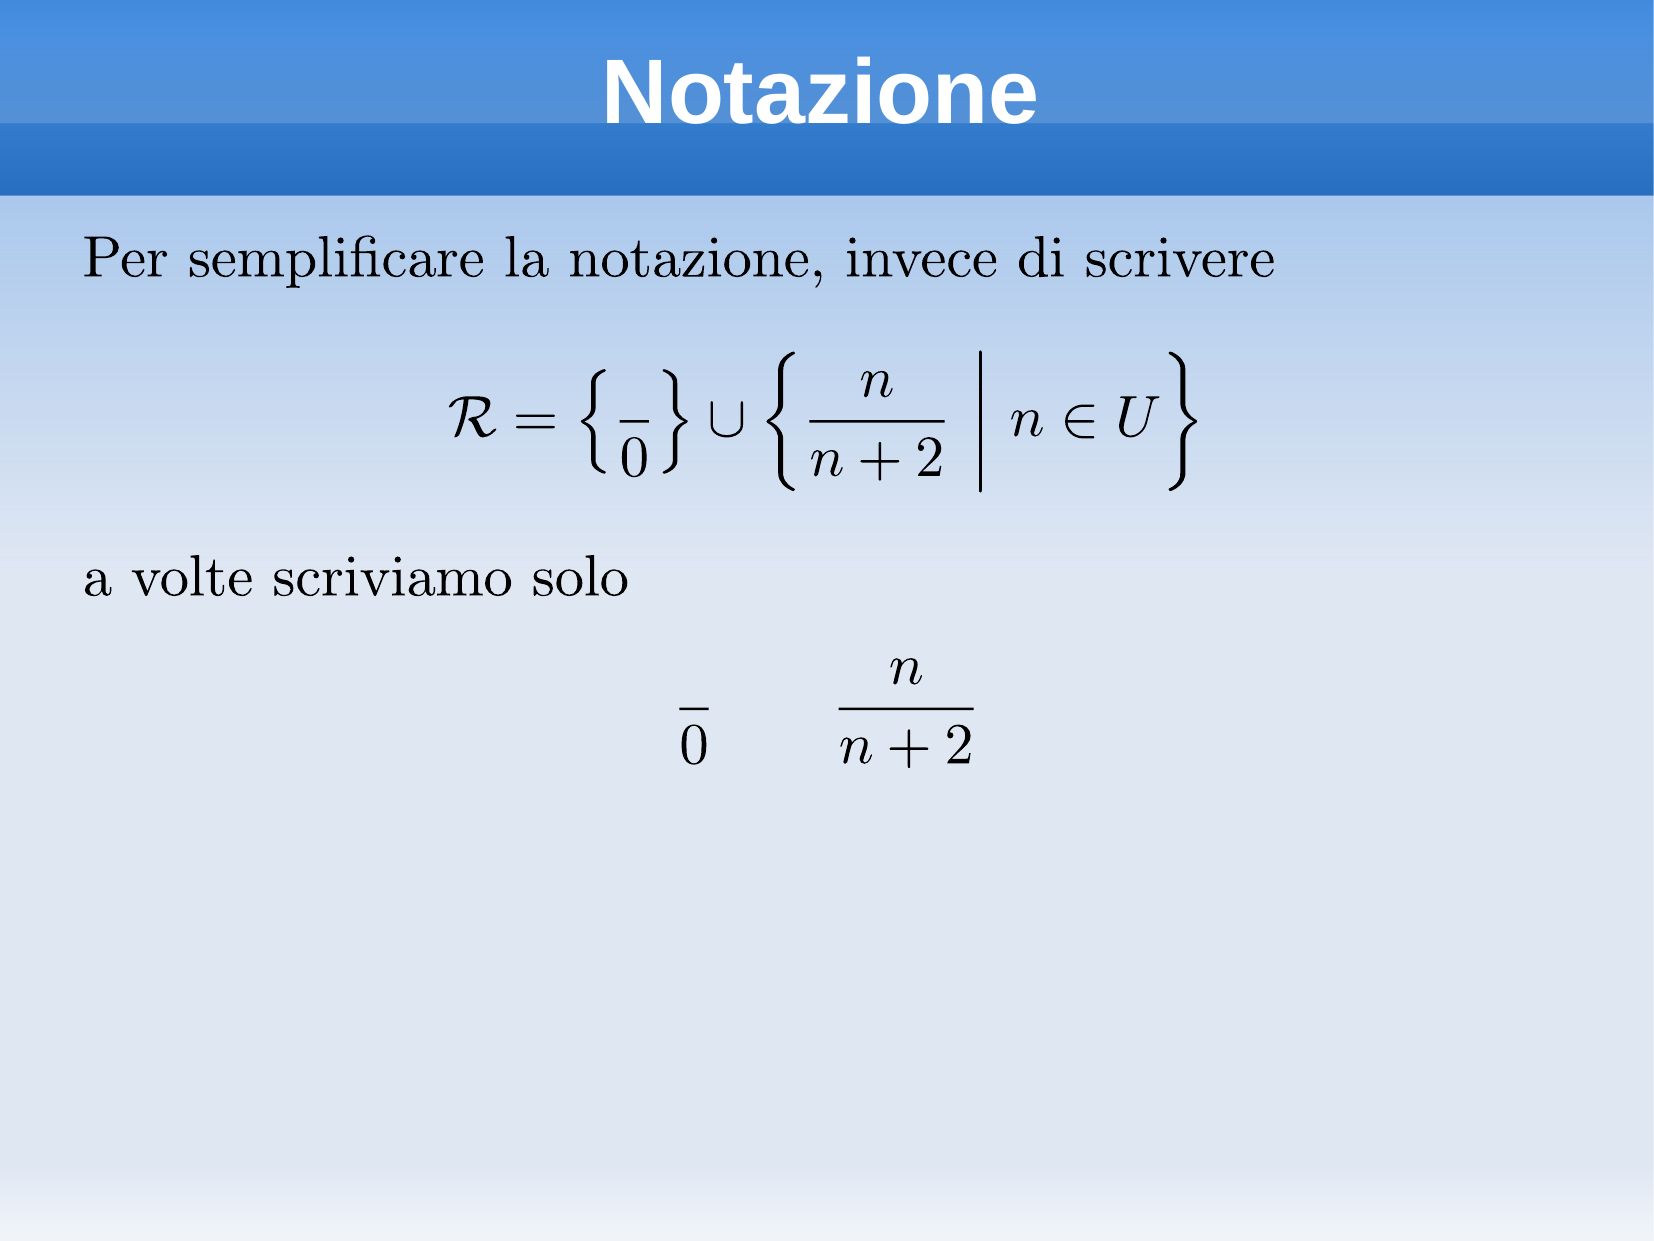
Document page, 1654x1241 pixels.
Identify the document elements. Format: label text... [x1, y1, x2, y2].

title Notazione [76, 0, 1565, 188]
list [82, 290, 1571, 1109]
text_box [82, 235, 1276, 769]
picture [0, 0, 1654, 1241]
